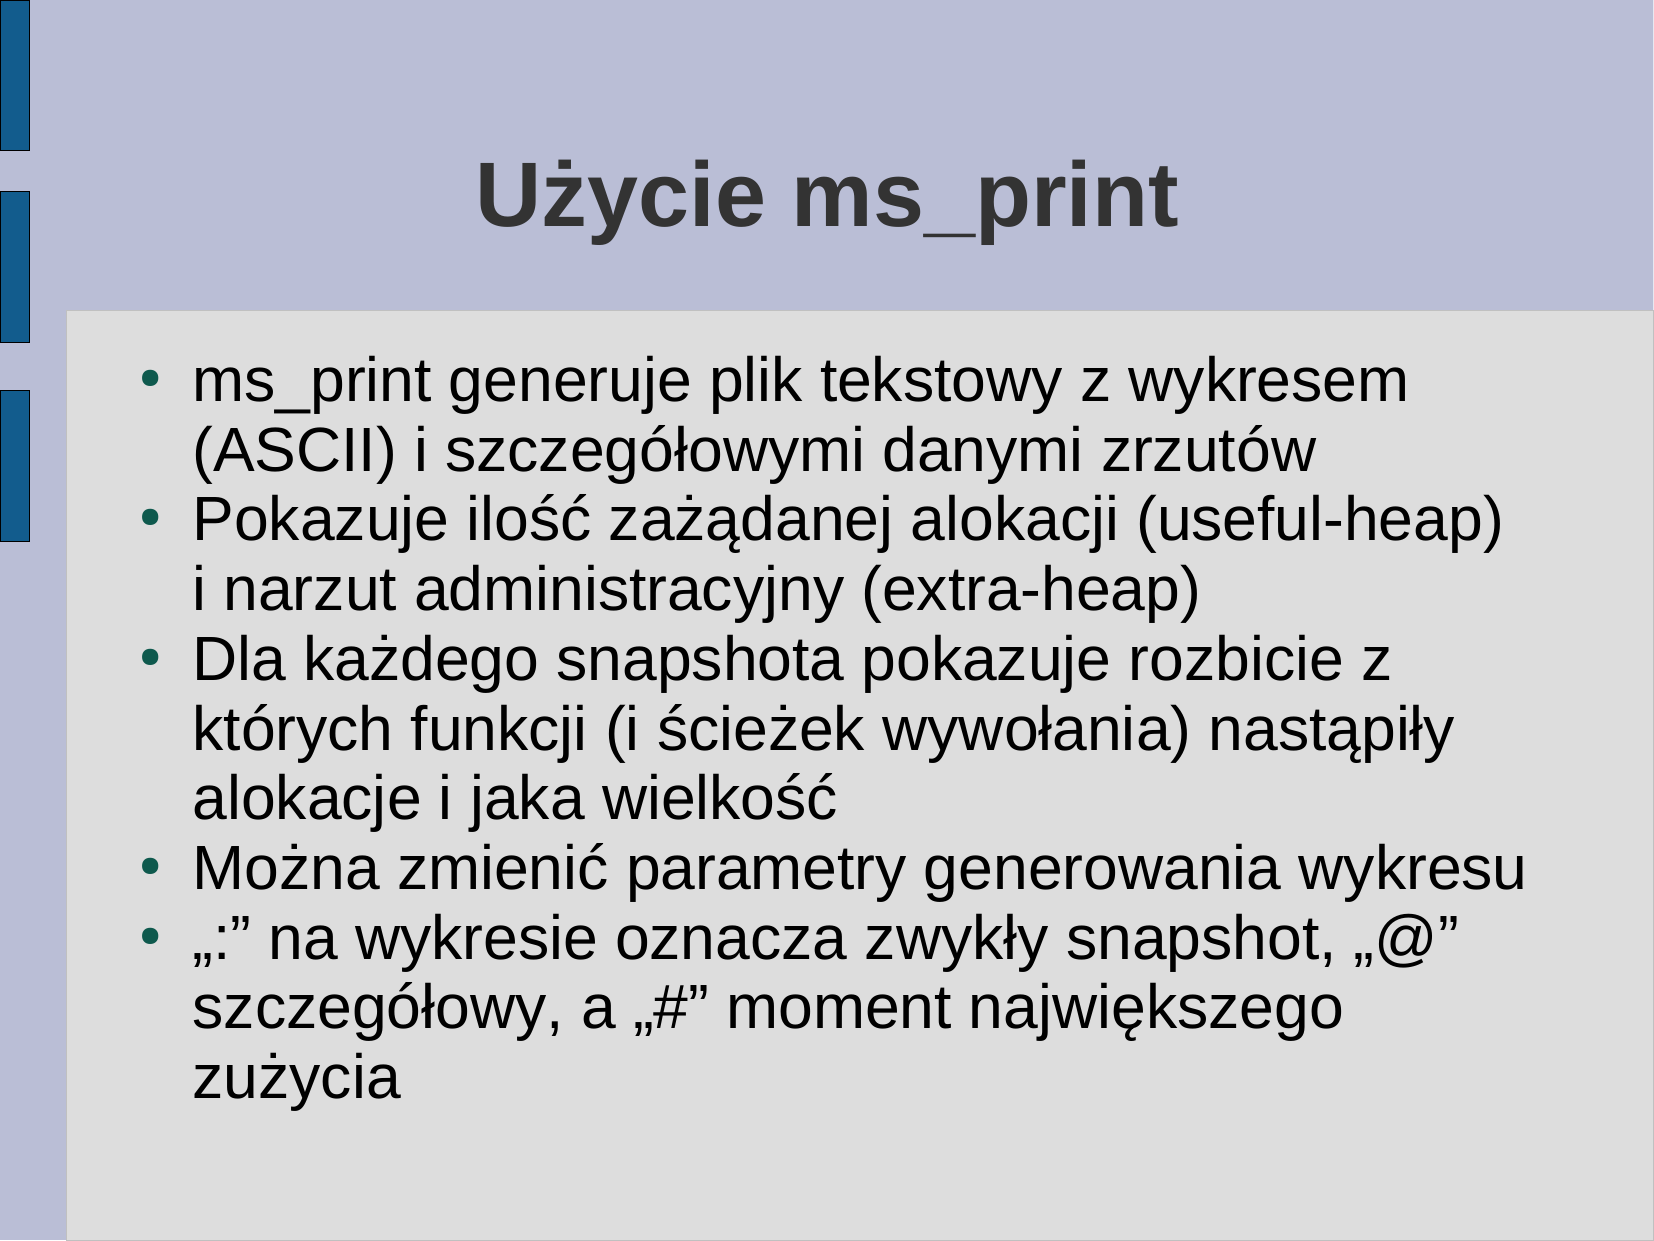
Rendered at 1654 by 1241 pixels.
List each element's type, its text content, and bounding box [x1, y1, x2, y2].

list ms_print generuje plik tekstowy z wykresem (ASCII) i szczegółowymi danymi zrzutów Pokazuje ilość zażądanej alokacji (useful-heap) i narzut administracyjny (extra-heap) Dla każdego snapshota pokazuje rozbicie z których funkcji (i ścieżek wywołania) nastąpiły alokacje i jaka wielkość Można zmienić parametry generowania wykresu „:” na wykresie oznacza zwykły snapshot, „@” szczegółowy, a „#” moment największego zużycia [121, 344, 1534, 1201]
title Użycie ms_print [121, 91, 1534, 299]
